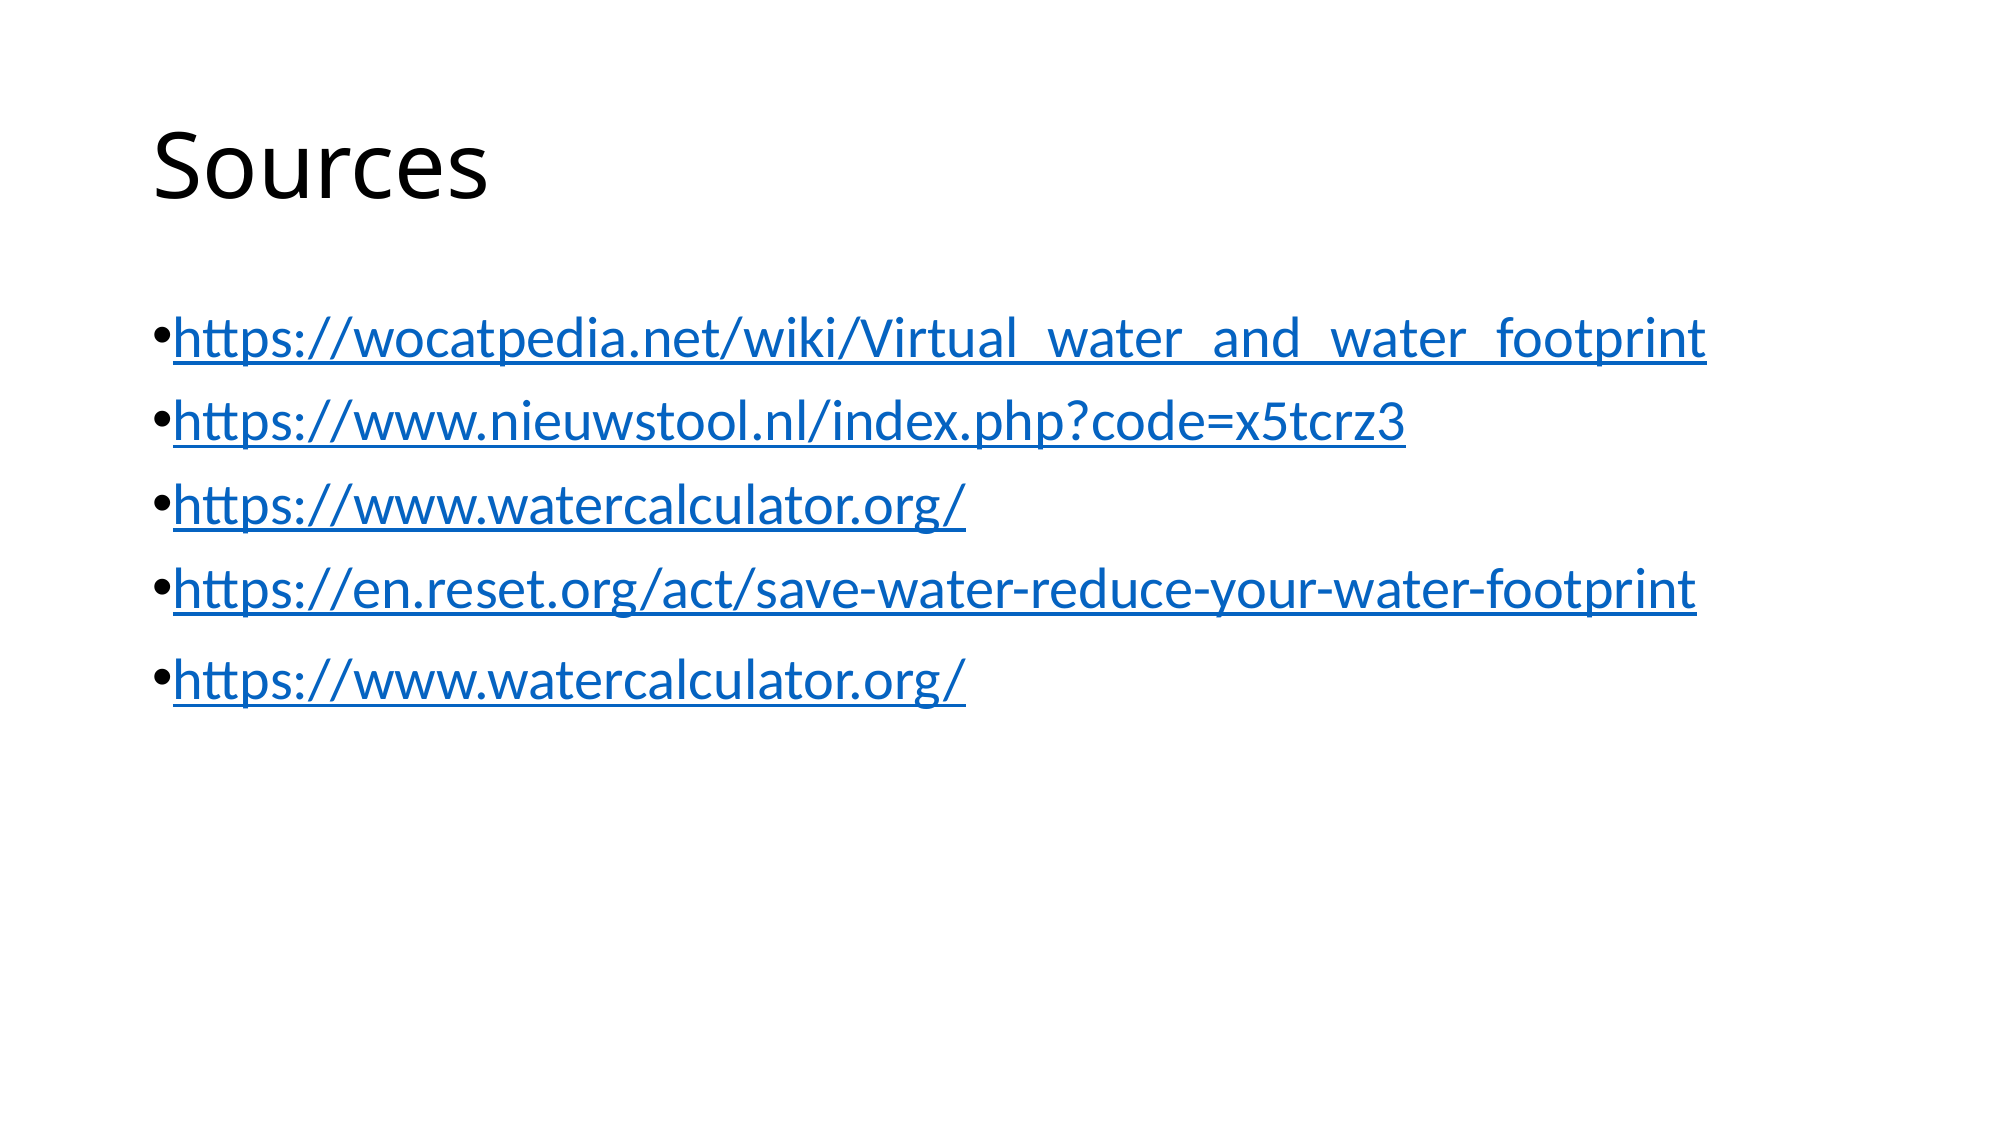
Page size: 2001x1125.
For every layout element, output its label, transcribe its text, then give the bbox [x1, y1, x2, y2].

list https://wocatpedia.net/wiki/Virtual_water_and_water_footprint https://www.nieuwstool.nl/index.php?code=x5tcrz3 https://www.watercalculator.org/ https://en.reset.org/act/save-water-reduce-your-water-footprint https://www.watercalculator.org/ [137, 299, 1863, 1014]
title Sources [137, 59, 1863, 278]
